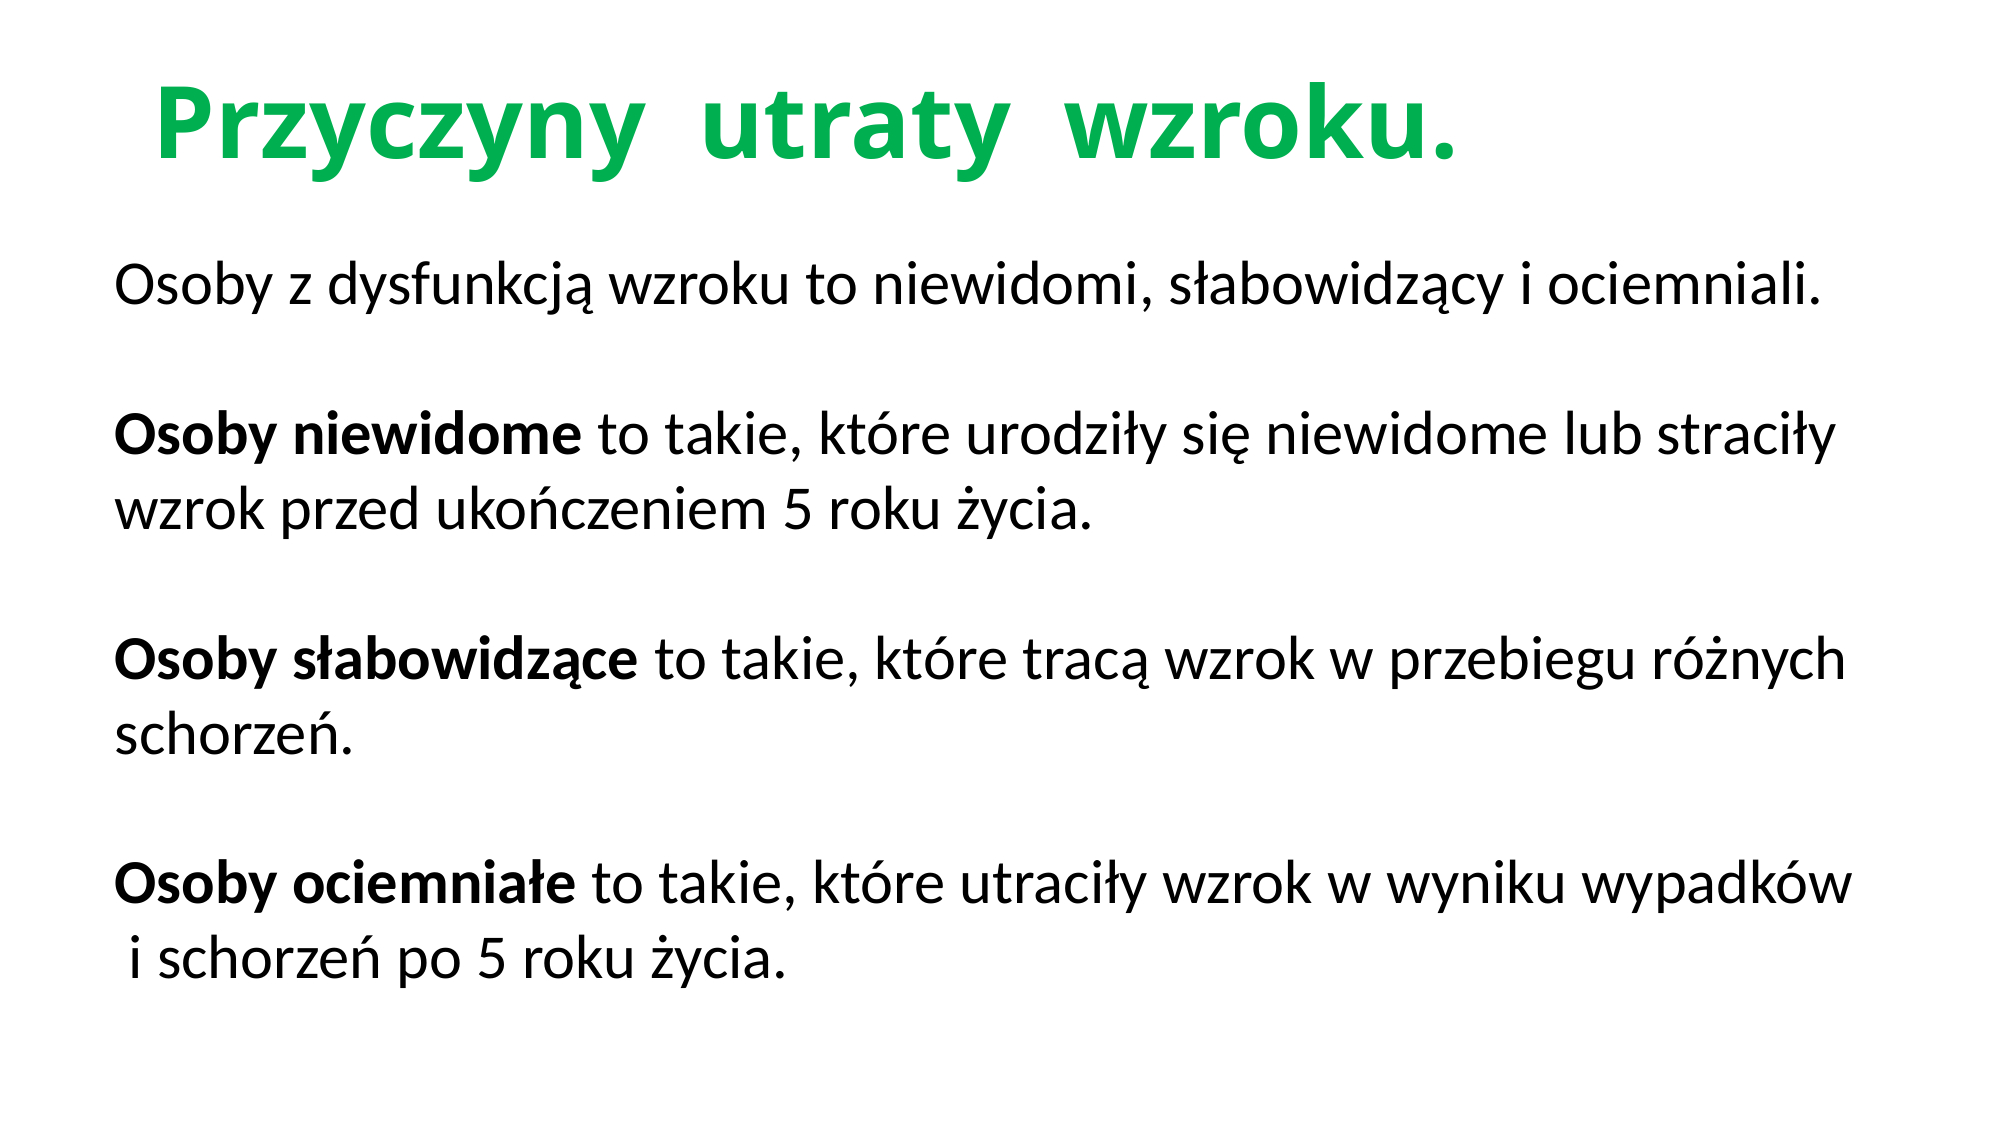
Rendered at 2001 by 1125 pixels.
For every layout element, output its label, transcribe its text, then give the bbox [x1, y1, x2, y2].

title Przyczyny utraty wzroku. [137, 17, 1863, 234]
text_box Osoby z dysfunkcją wzroku to niewidomi, słabowidzący i ociemniali. Osoby niewidome to takie, które urodziły się niewidome lub straciły wzrok przed ukończeniem 5 roku życia. Osoby słabowidzące to takie, które tracą wzrok w przebiegu różnych schorzeń. Osoby ociemniałe to takie, które utraciły wzrok w wyniku wypadków i schorzeń po 5 roku życia. [99, 234, 1970, 1007]
